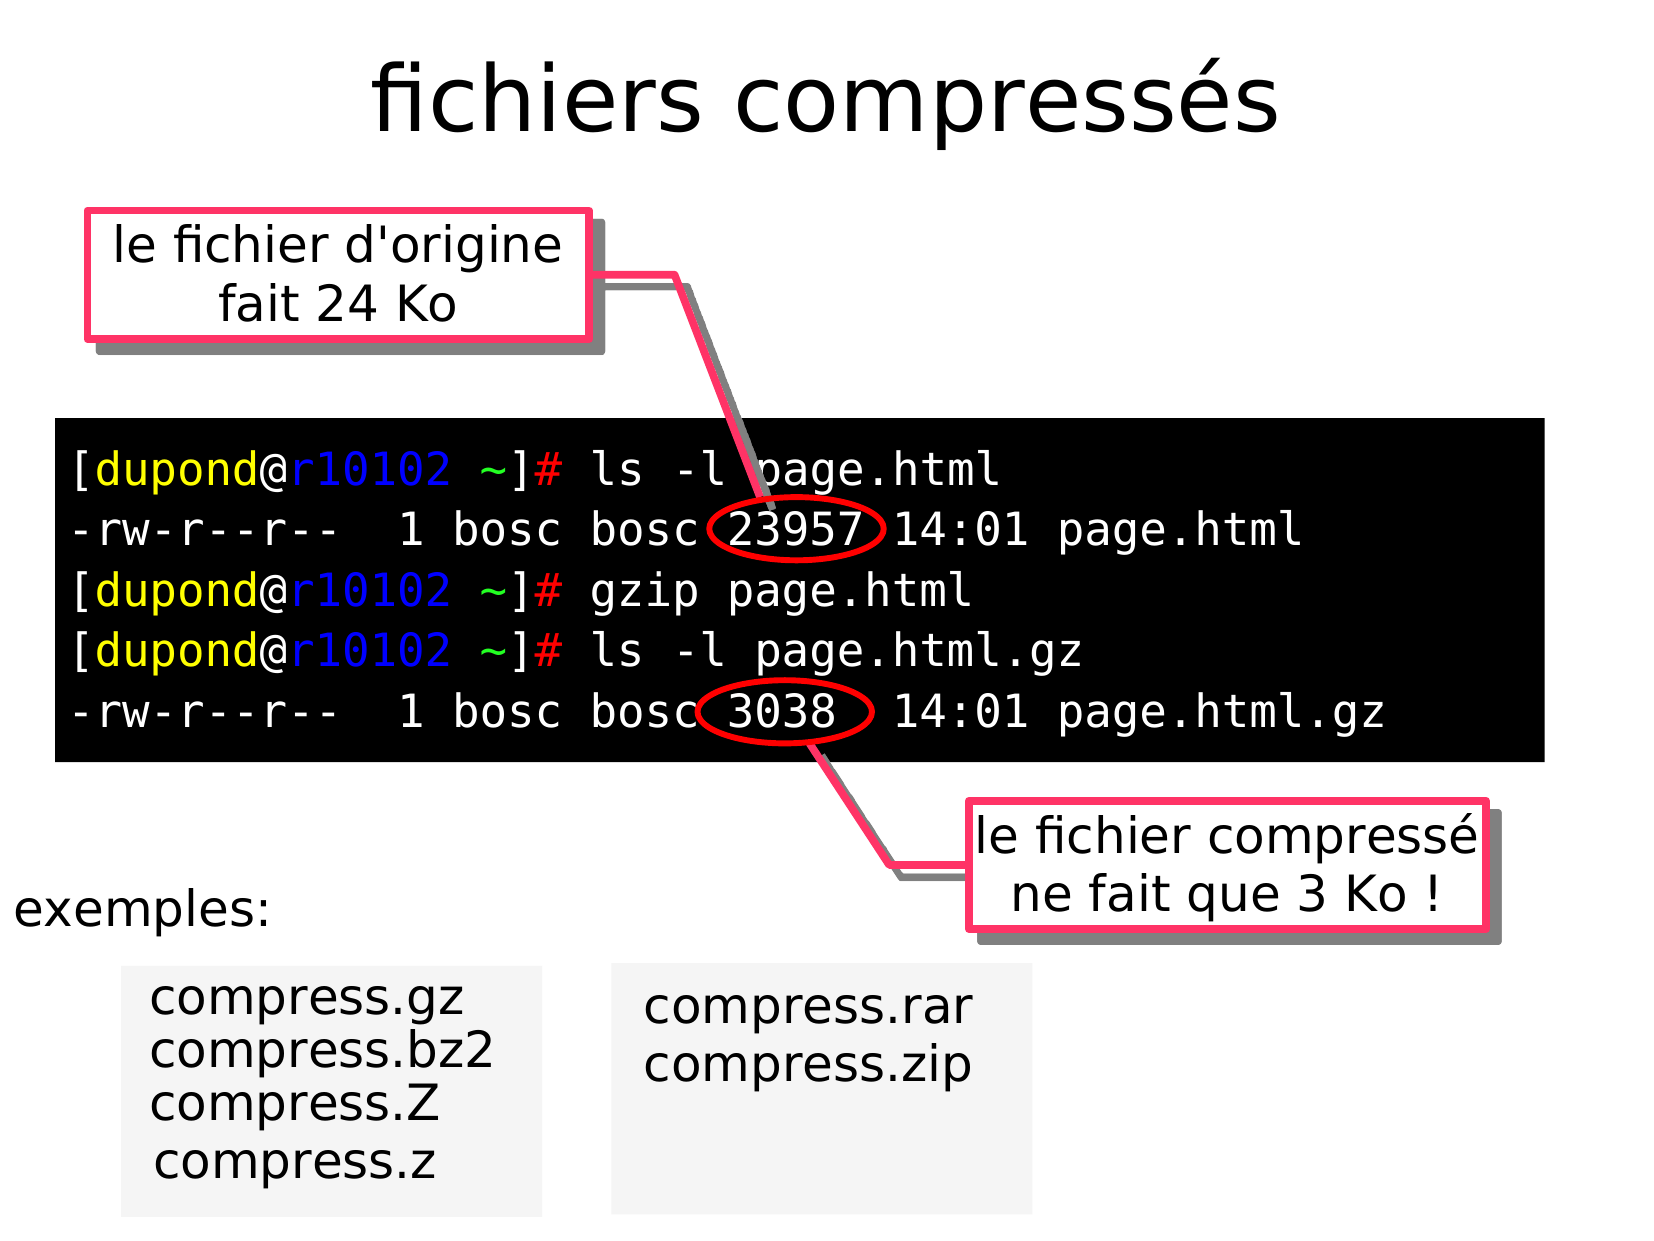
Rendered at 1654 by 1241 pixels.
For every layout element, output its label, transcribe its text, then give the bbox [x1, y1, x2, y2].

text_box [dupond@r10102 ~]# ls -l page.html -rw-r--r-- 1 bosc bosc 23957 14:01 page.html [dupond@r10102 ~]# gzip page.html [dupond@r10102 ~]# ls -l page.html.gz -rw-r--r-- 1 bosc bosc 3038 14:01 page.html.gz [55, 418, 1545, 763]
text_box compress.gz [149, 967, 466, 1020]
text_box compress.bz2 [149, 1020, 497, 1094]
title fichiers compressés [0, 38, 1654, 162]
text_box [611, 963, 1033, 1215]
text_box [121, 965, 543, 1217]
text_box le fichier compressé ne fait que 3 Ko ! [968, 800, 1487, 930]
text_box compress.rar compress.zip [643, 977, 974, 1094]
text_box compress.Z compress.z [149, 1074, 442, 1191]
text_box le fichier d'origine fait 24 Ko [87, 210, 590, 339]
text_box exemples: [13, 879, 273, 953]
